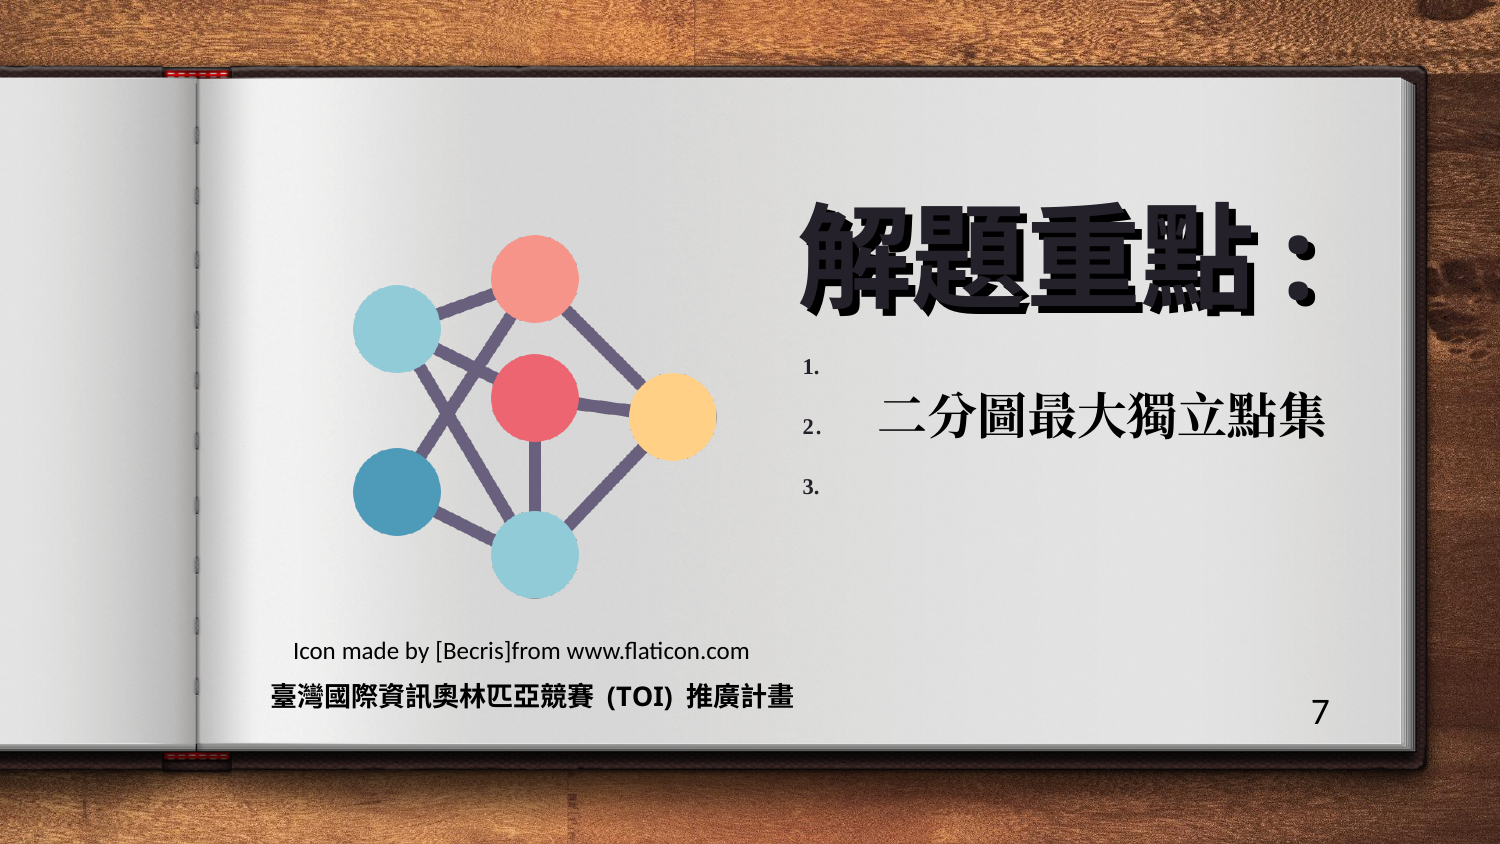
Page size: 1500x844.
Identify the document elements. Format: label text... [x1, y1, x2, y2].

subtitle 二分圖最大獨立點集 [787, 309, 1361, 584]
picture [334, 216, 735, 617]
text_box Icon made by [Becris]from www.flaticon.com [278, 627, 867, 672]
text_box [1295, 672, 1386, 737]
title 解題重點: [782, 146, 1313, 338]
